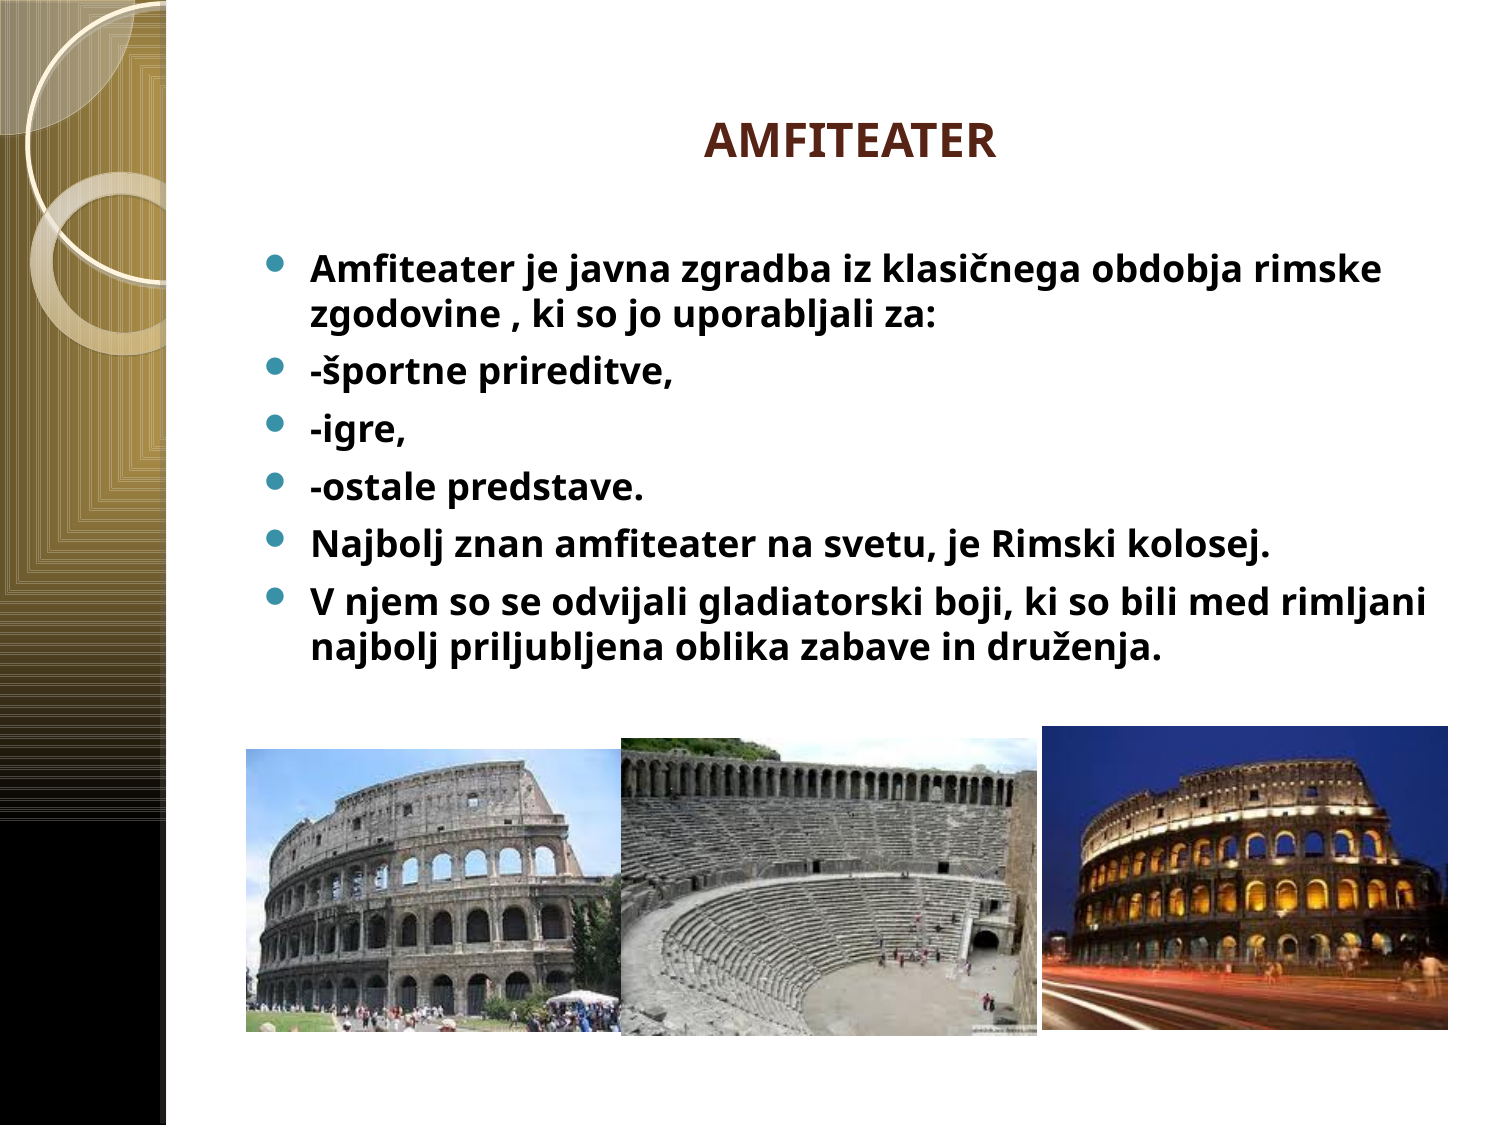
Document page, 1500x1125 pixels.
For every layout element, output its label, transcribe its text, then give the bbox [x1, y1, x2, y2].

title AMFITEATER [235, 45, 1466, 233]
picture [1042, 726, 1448, 1030]
picture [246, 738, 1037, 1036]
list Amfiteater je javna zgradba iz klasičnega obdobja rimske zgodovine , ki so jo uporabljali za: -športne prireditve, -igre, -ostale predstave. Najbolj znan amfiteater na svetu, je Rimski kolosej. V njem so se odvijali gladiatorski boji, ki so bili med rimljani najbolj priljubljena oblika zabave in druženja. [235, 237, 1466, 1025]
